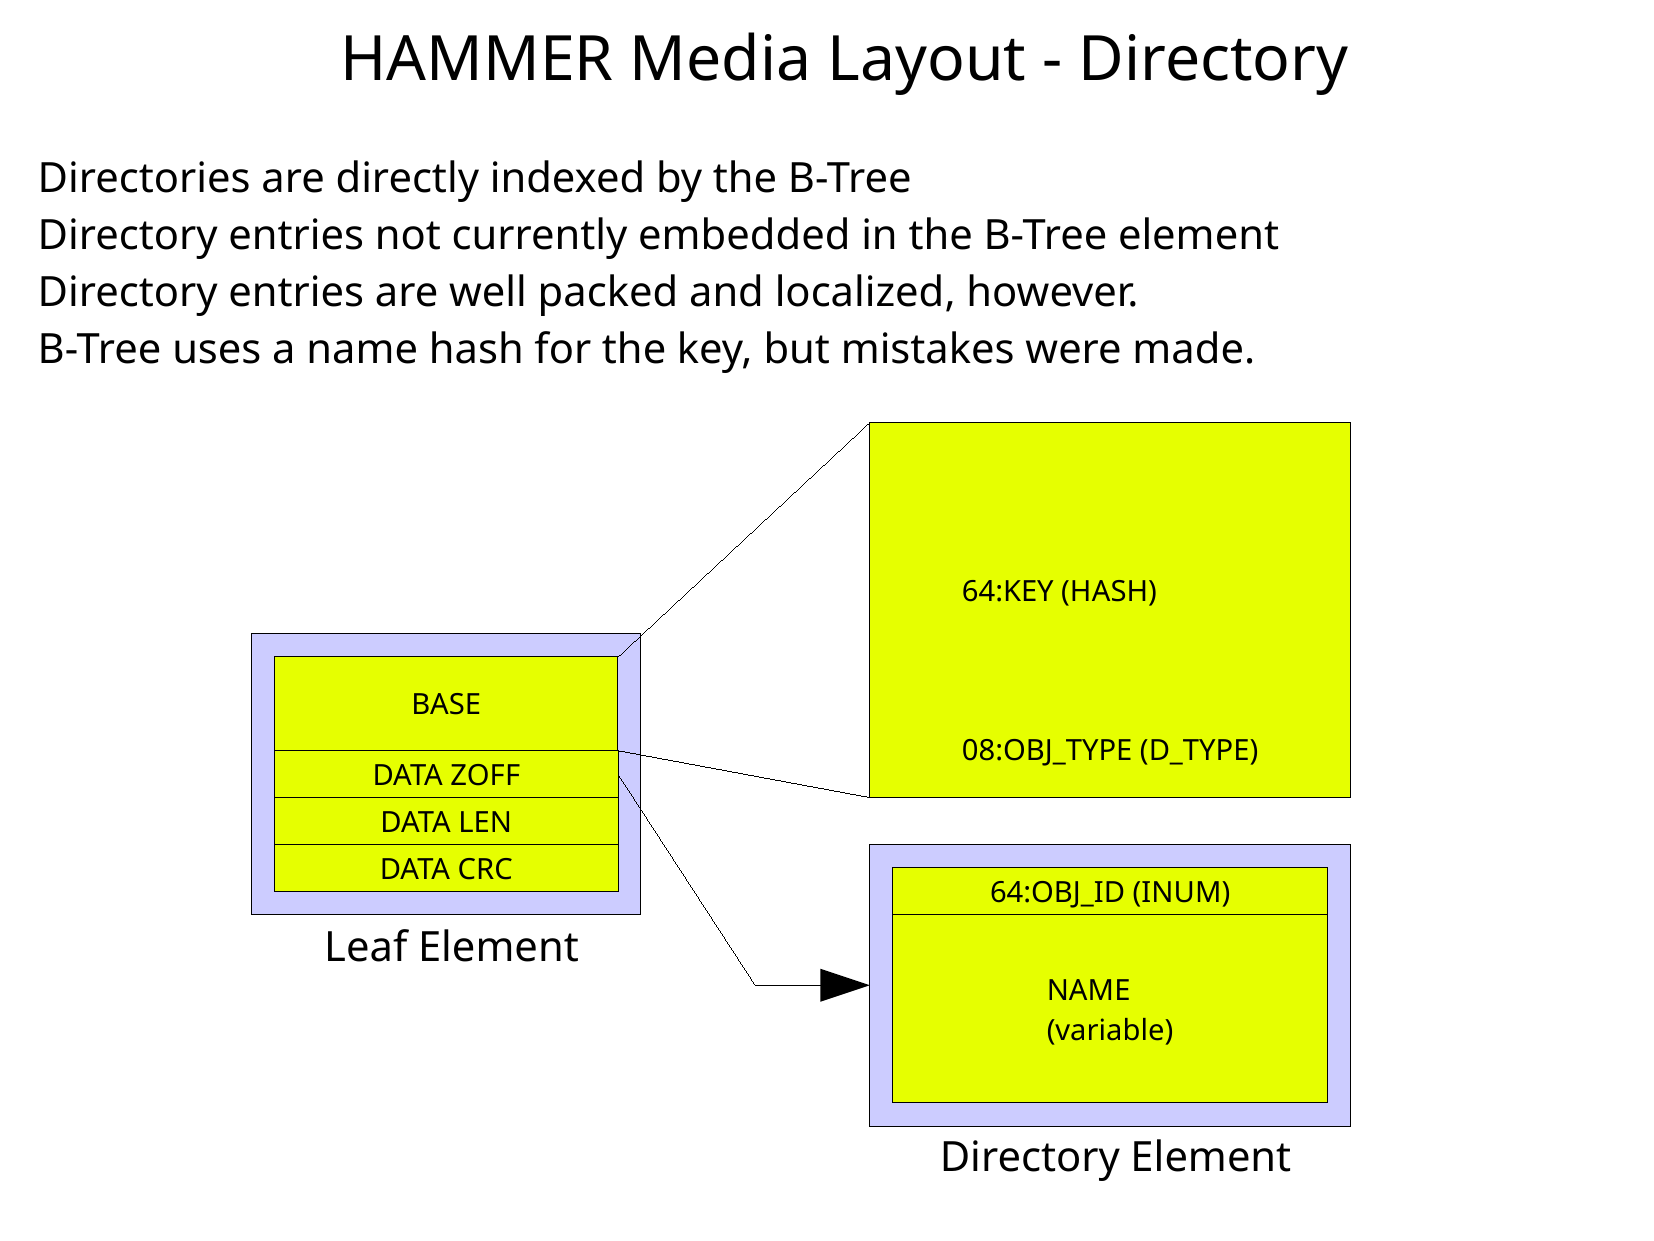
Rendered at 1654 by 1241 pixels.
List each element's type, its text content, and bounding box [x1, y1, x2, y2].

text_box 64:KEY (HASH) 08:OBJ_TYPE (D_TYPE) [869, 422, 1351, 798]
text_box DATA ZOFF [274, 750, 619, 797]
text_box Leaf Element [256, 907, 647, 984]
text_box [251, 633, 641, 915]
text_box Directory Element [908, 1116, 1323, 1194]
text_box HAMMER Media Layout - Directory [114, 9, 1575, 104]
text_box BASE [274, 656, 618, 750]
text_box NAME (variable) [892, 914, 1328, 1103]
text_box Directories are directly indexed by the B-Tree Directory entries not currently embedded in the B-Tree element Directory entries are well packed and localized, however. B-Tree uses a name hash for the key, but mistakes were made. [22, 140, 1409, 394]
text_box 64:OBJ_ID (INUM) [892, 867, 1328, 914]
text_box DATA LEN [274, 797, 619, 844]
text_box DATA CRC [274, 844, 619, 892]
text_box [869, 844, 1351, 1127]
